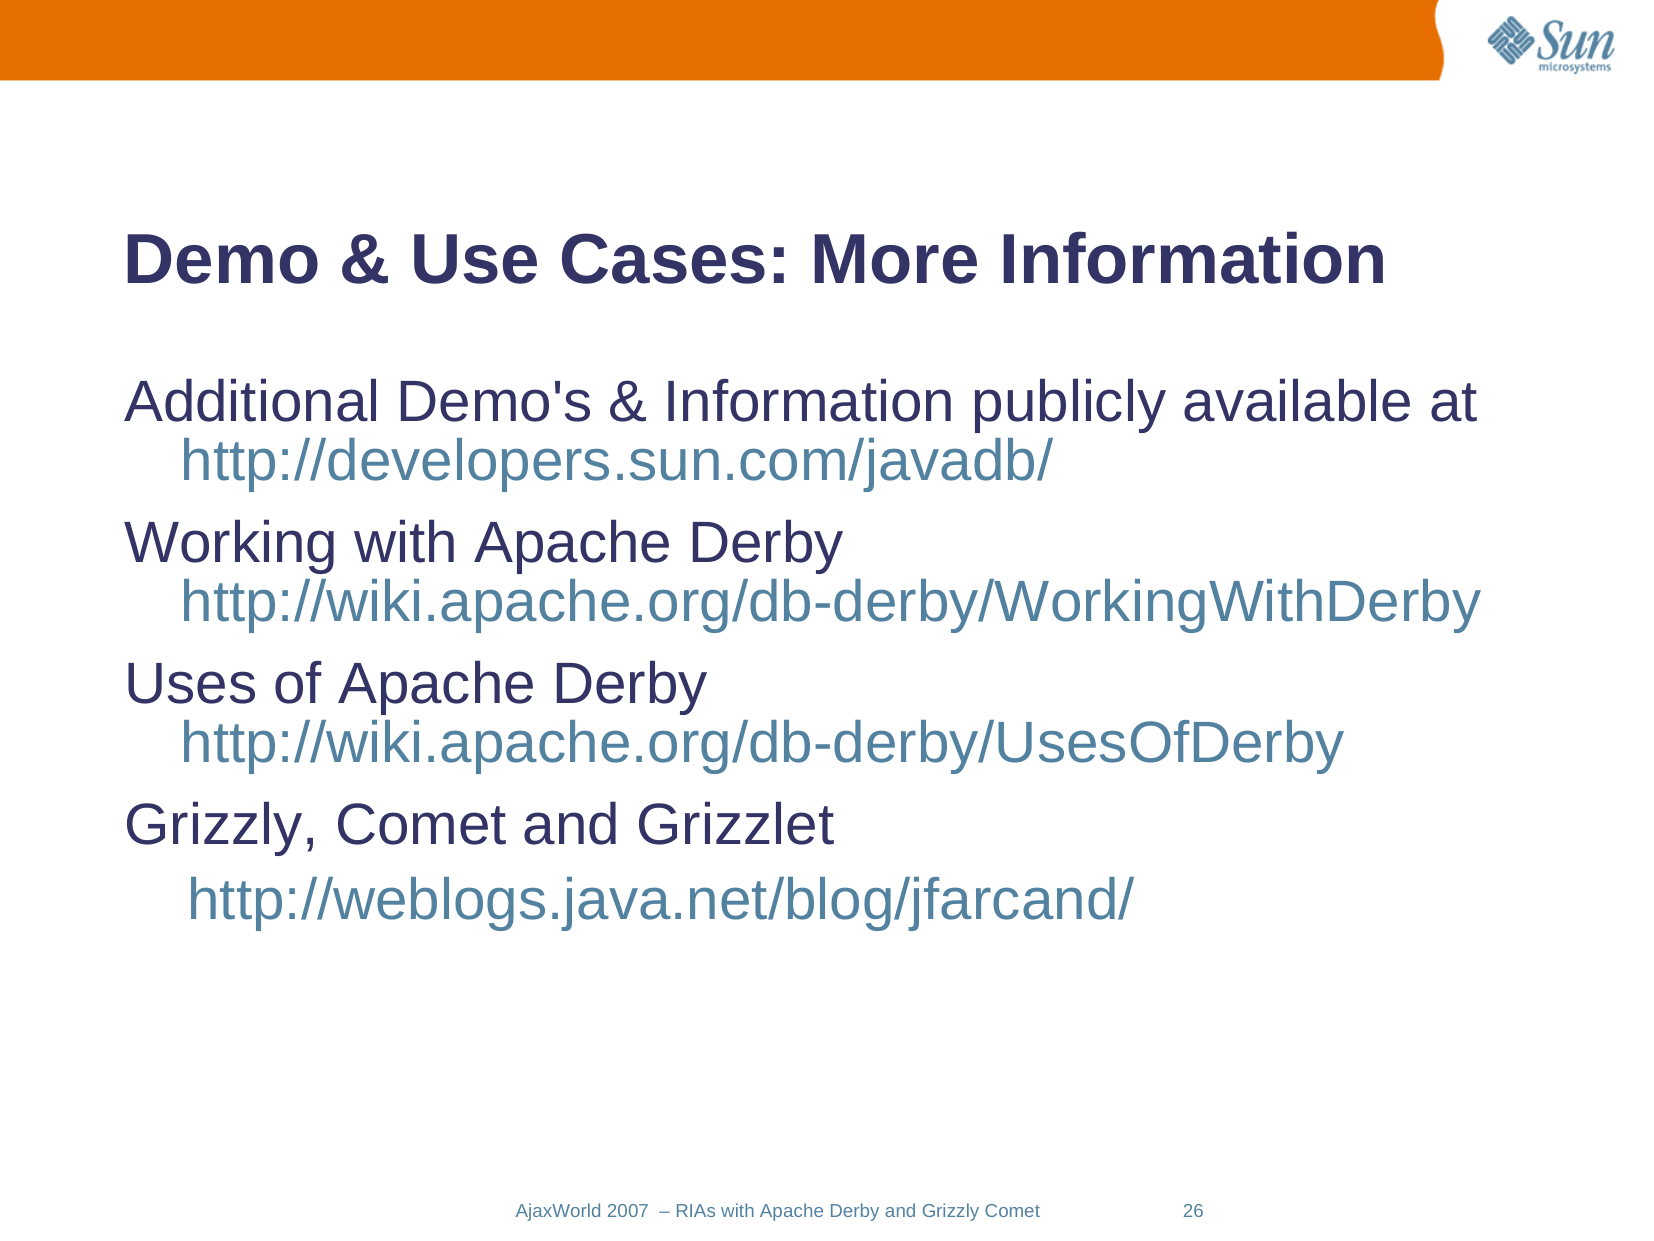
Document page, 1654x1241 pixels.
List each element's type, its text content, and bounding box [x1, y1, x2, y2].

text_box http://weblogs.java.net/blog/jfarcand/ [187, 872, 1411, 938]
title Demo & Use Cases: More Information [124, 132, 1561, 298]
picture [0, 0, 1654, 83]
list Additional Demo's & Information publicly available at http://developers.sun.com/javadb/ Working with Apache Derbyhttp://wiki.apache.org/db-derby/WorkingWithDerby Uses of Apache Derby http://wiki.apache.org/db-derby/UsesOfDerby Grizzly, Comet and Grizzlet [124, 375, 1613, 1139]
